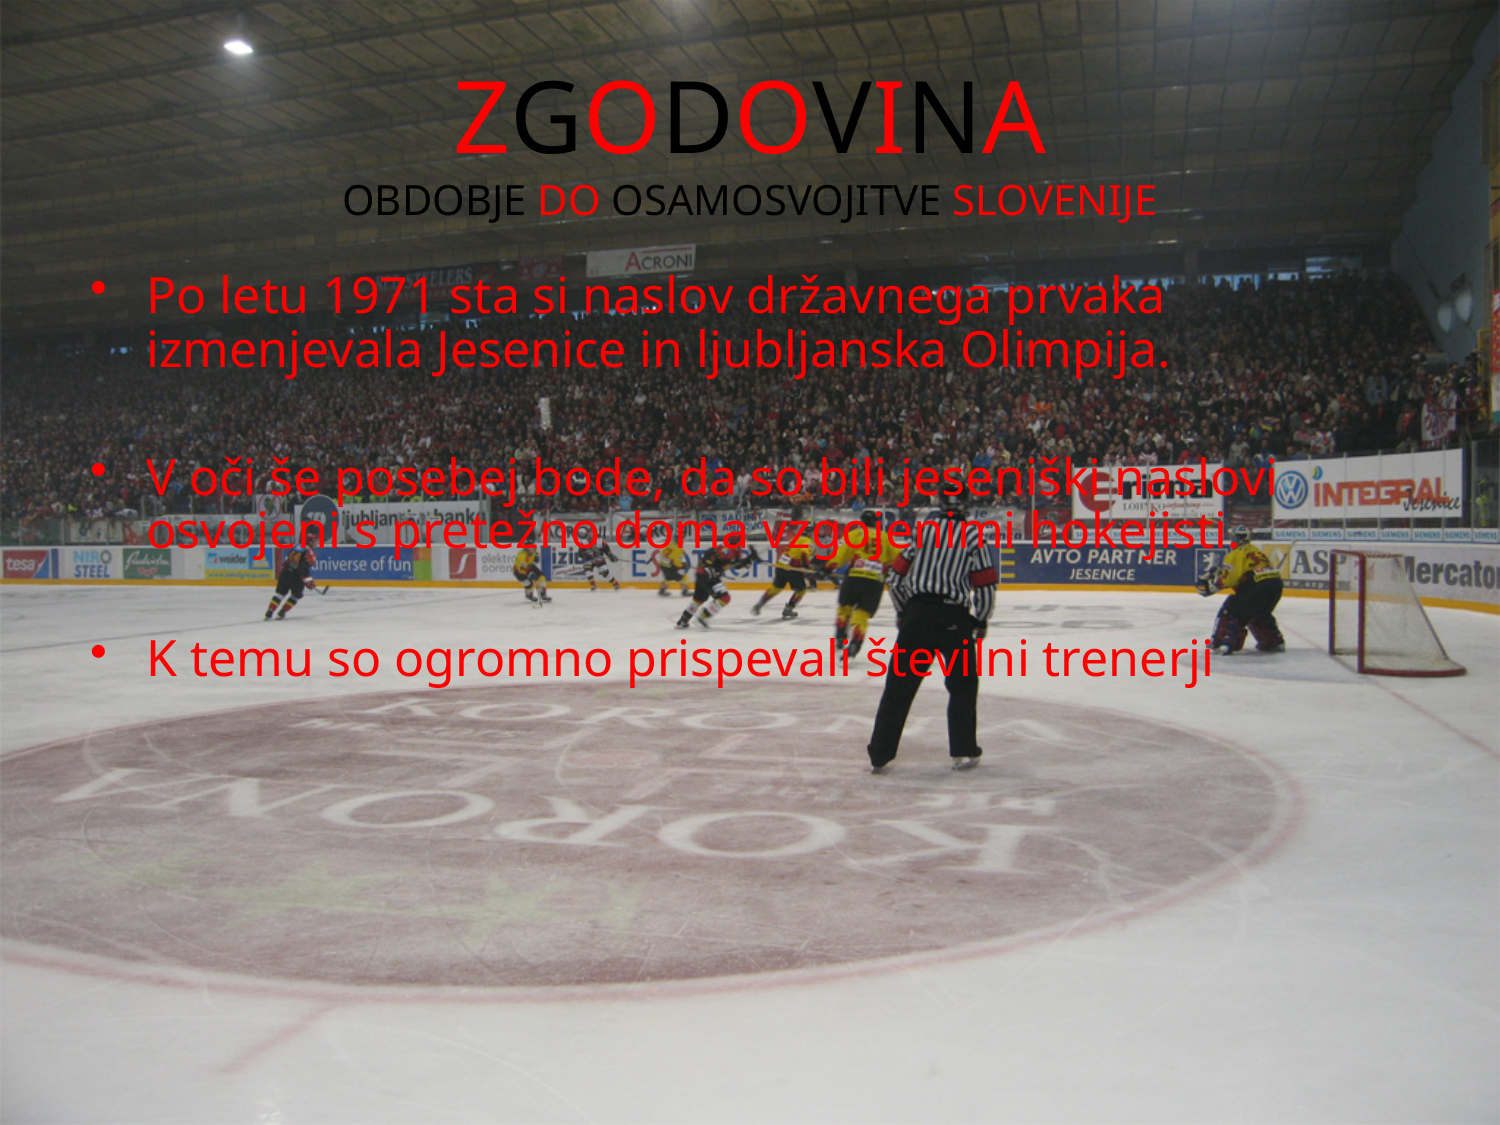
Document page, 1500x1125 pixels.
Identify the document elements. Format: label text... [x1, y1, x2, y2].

title ZGODOVINA OBDOBJE DO OSAMOSVOJITVE SLOVENIJE [75, 45, 1425, 233]
picture [0, 0, 1500, 1125]
list Po letu 1971 sta si naslov državnega prvaka izmenjevala Jesenice in ljubljanska Olimpija. V oči še posebej bode, da so bili jeseniški naslovi osvojeni s pretežno doma vzgojenimi hokejisti. K temu so ogromno prispevali številni trenerji [75, 262, 1425, 1005]
